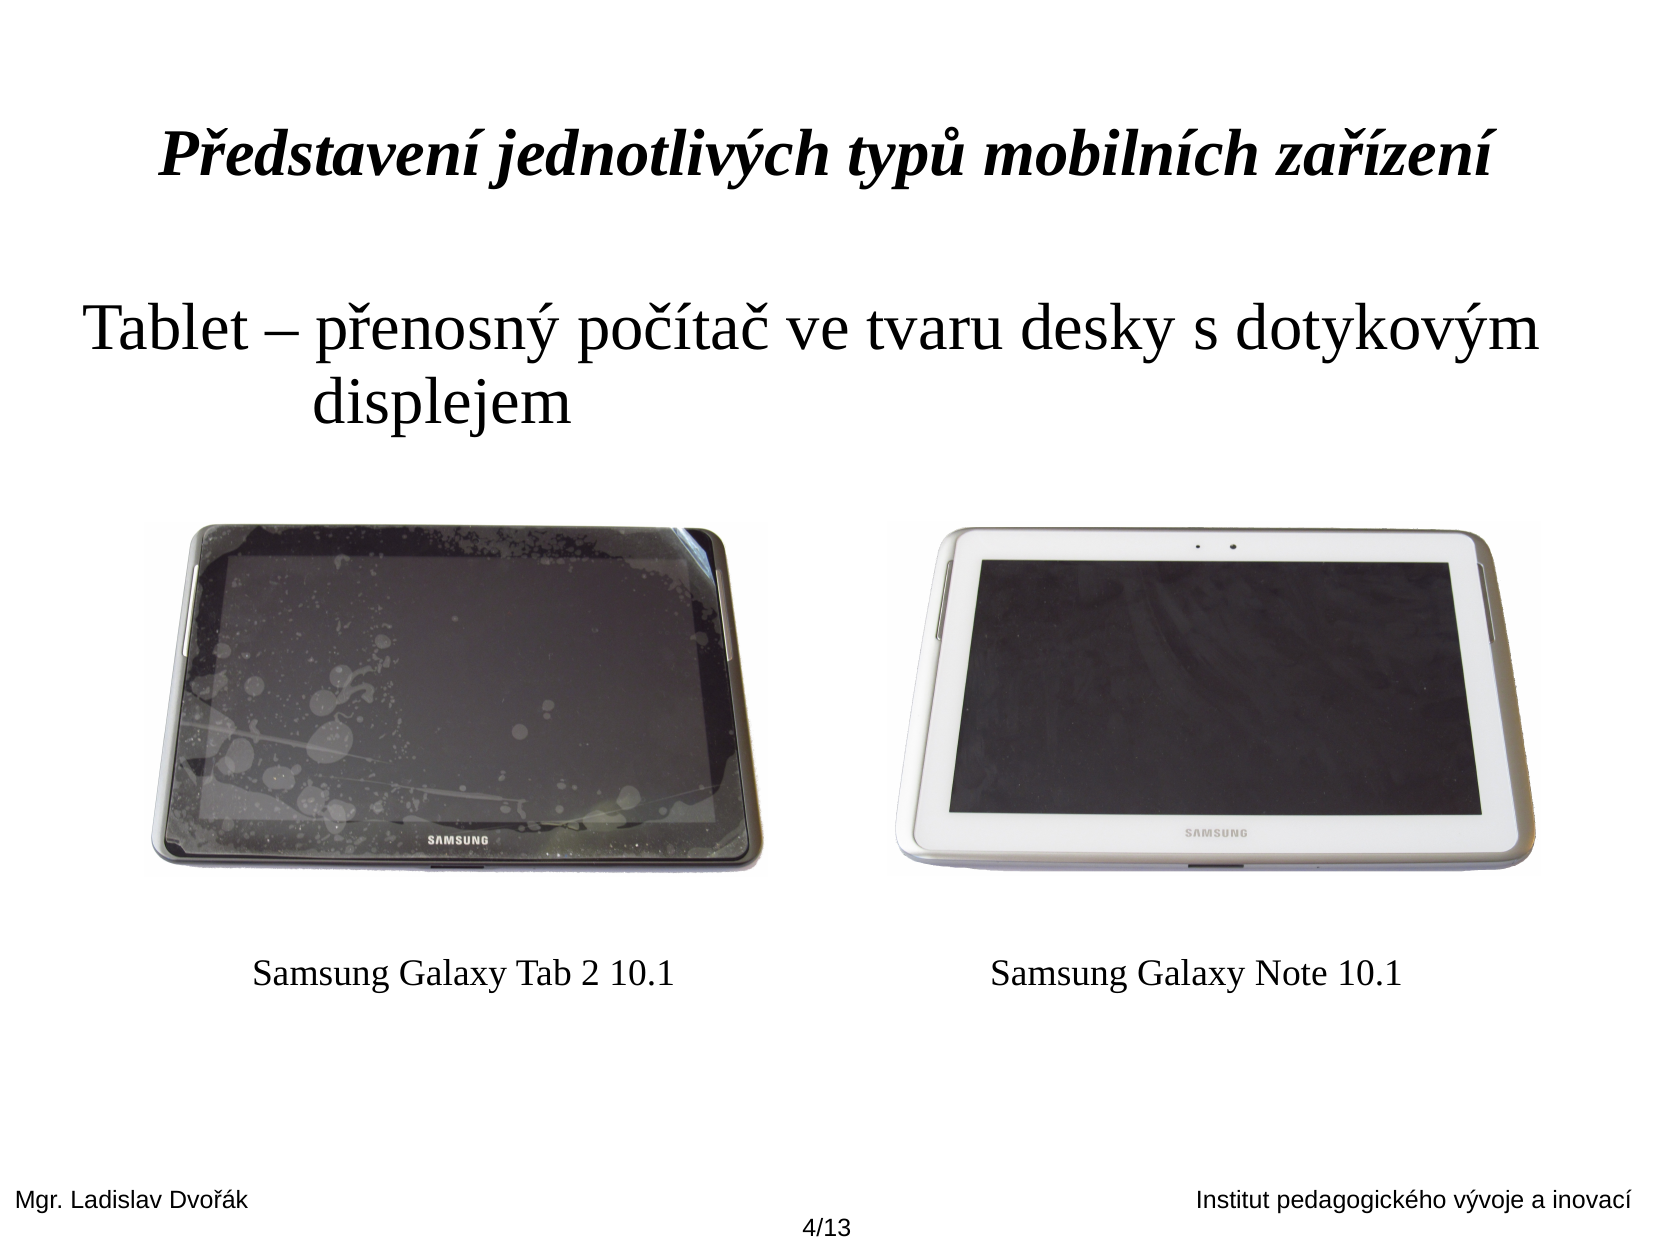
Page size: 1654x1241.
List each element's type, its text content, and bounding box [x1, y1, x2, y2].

picture [887, 521, 1541, 876]
list Tablet – přenosný počítač ve tvaru desky s dotykovým displejem [82, 290, 1571, 1010]
title Představení jednotlivých typů mobilních zařízení [82, 49, 1571, 257]
picture [144, 522, 768, 877]
text_box Mgr. Ladislav Dvořák Institut pedagogického vývoje a inovací <číslo>/13 [0, 1177, 1654, 1241]
text_box Samsung Galaxy Tab 2 10.1 Samsung Galaxy Note 10.1 [163, 944, 1544, 1003]
